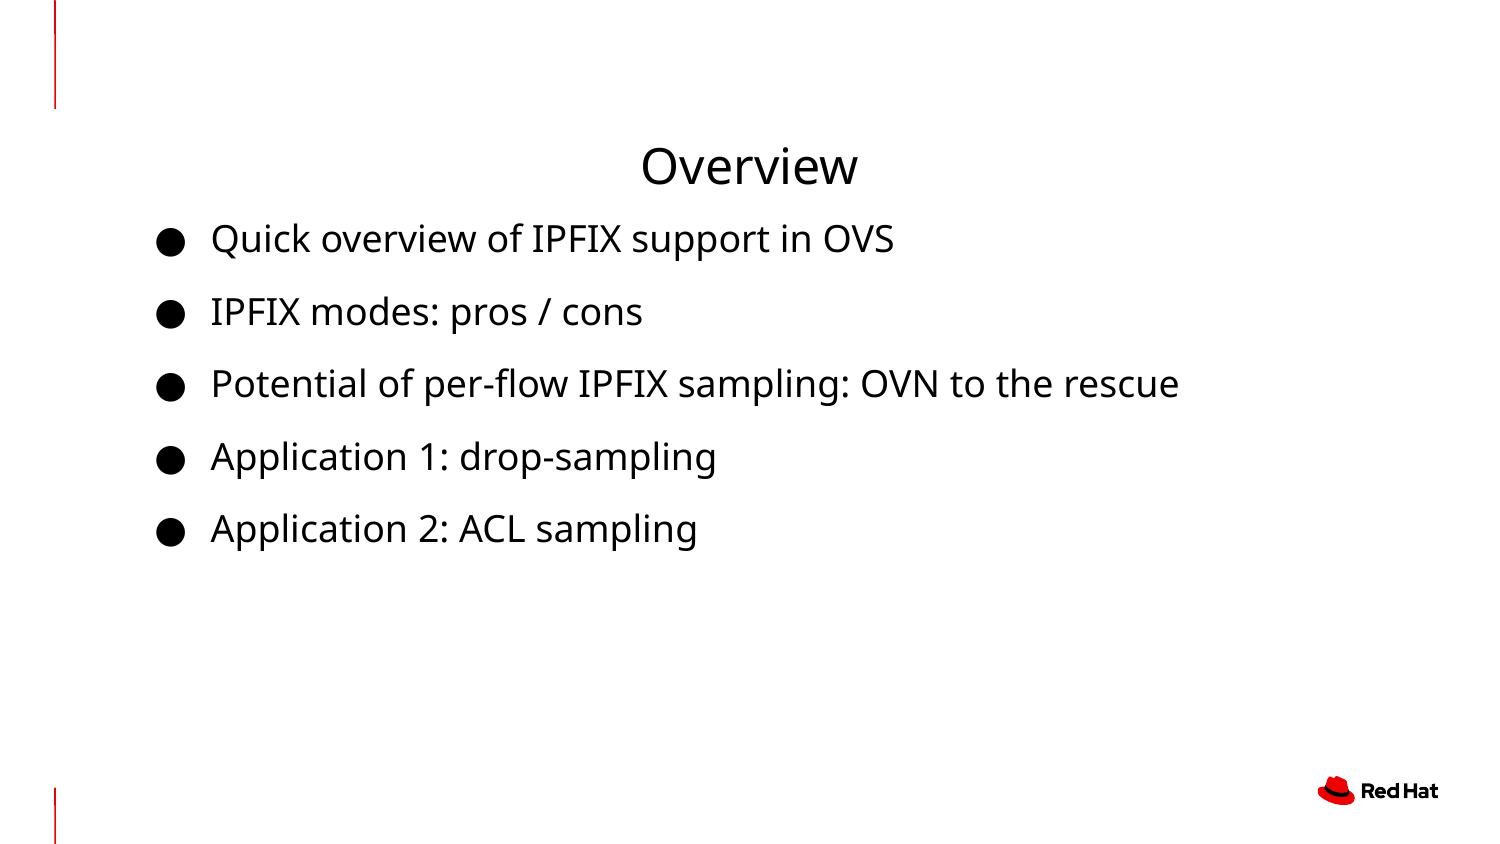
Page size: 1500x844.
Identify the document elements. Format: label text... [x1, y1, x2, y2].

title Overview [215, 116, 1285, 186]
picture [1317, 776, 1438, 805]
text_box Quick overview of IPFIX support in OVS IPFIX modes: pros / cons Potential of per-flow IPFIX sampling: OVN to the rescue Application 1: drop-sampling Application 2: ACL sampling [135, 208, 1365, 701]
